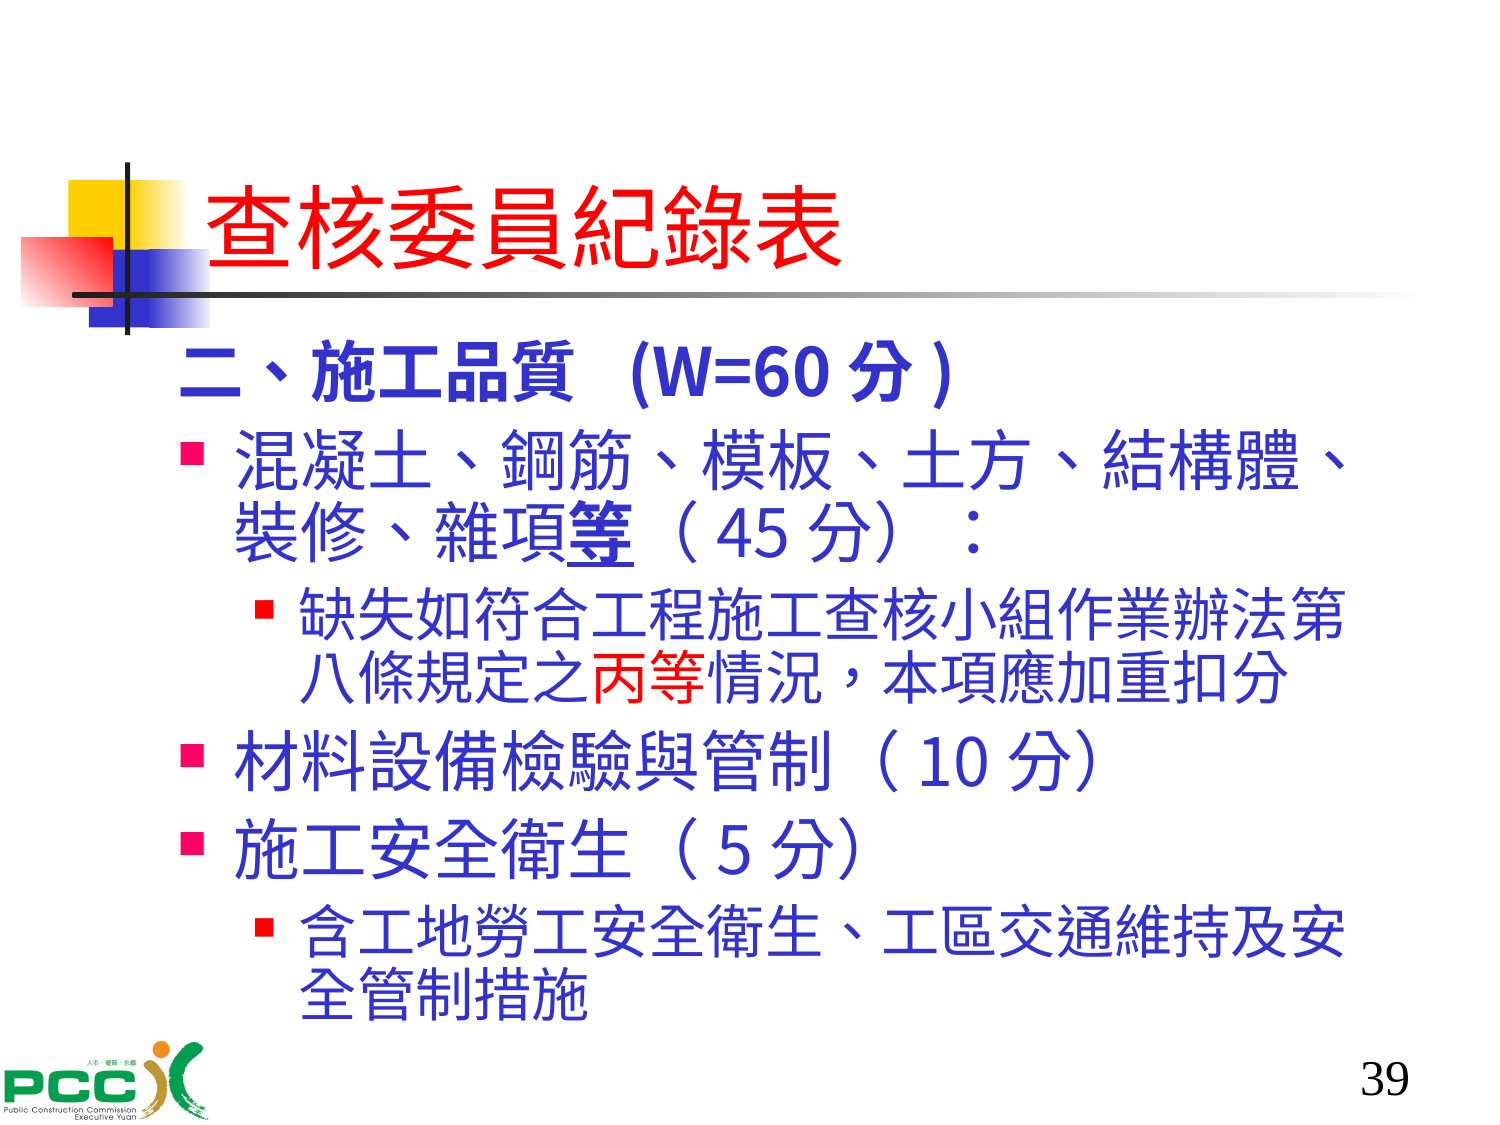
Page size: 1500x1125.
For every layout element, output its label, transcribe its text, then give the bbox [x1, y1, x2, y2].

list 二、施工品質 (W=60分) 混凝土、鋼筋、模板、土方、結構體、裝修、雜項等（45分）： 缺失如符合工程施工查核小組作業辦法第八條規定之丙等情況，本項應加重扣分 材料設備檢驗與管制（10分） 施工安全衛生（5分） 含工地勞工安全衛生、工區交通維持及安全管制措施 [162, 331, 1388, 1088]
picture [0, 1037, 226, 1125]
title 查核委員紀錄表 [188, 101, 1500, 289]
